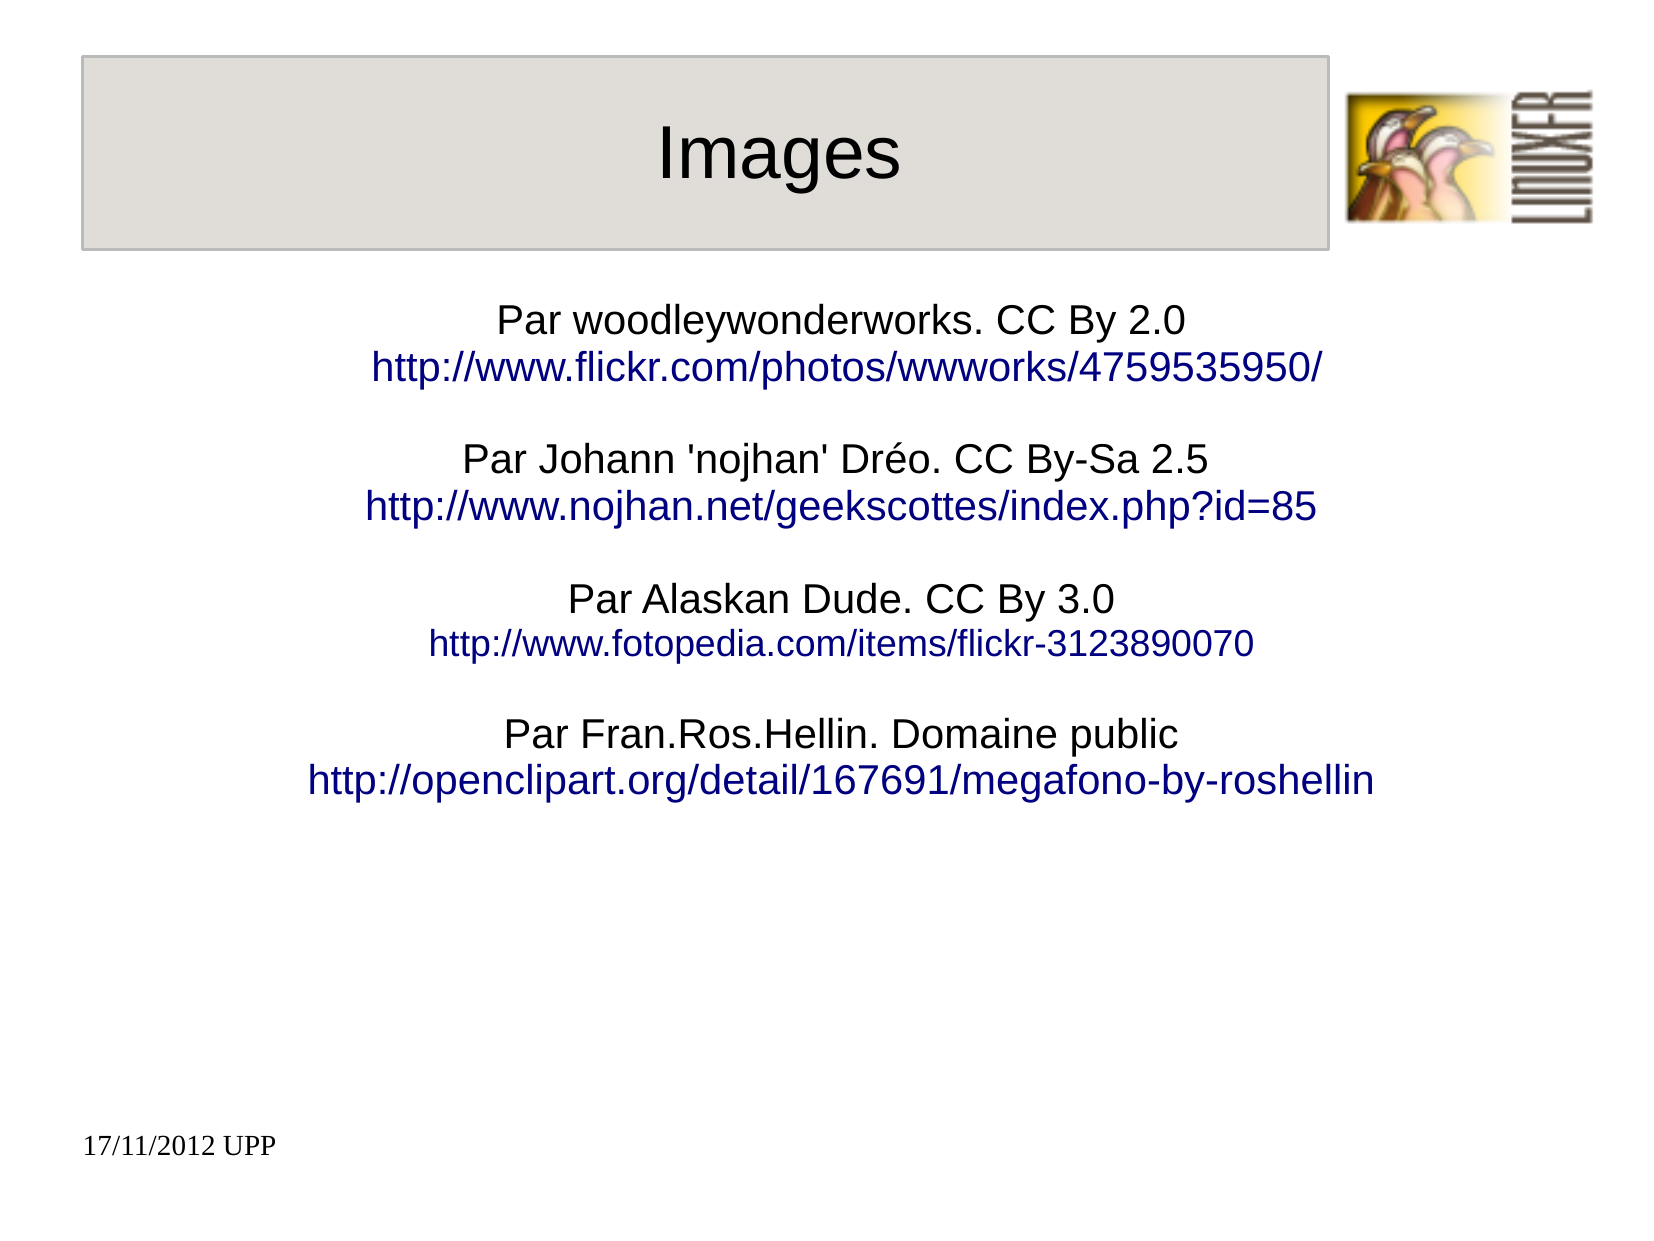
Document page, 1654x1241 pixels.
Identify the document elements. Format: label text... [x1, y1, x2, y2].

picture [1341, 88, 1601, 229]
subtitle Par woodleywonderworks. CC By 2.0 http://www.flickr.com/photos/wwworks/4759535950/ Par Johann 'nojhan' Dréo. CC By-Sa 2.5 http://www.nojhan.net/geekscottes/index.php?id=85 Par Alaskan Dude. CC By 3.0 http://www.fotopedia.com/items/flickr-3123890070 Par Fran.Ros.Hellin. Domaine public http://openclipart.org/detail/167691/megafono-by-roshellin [29, 250, 1654, 1055]
title Images [82, 56, 1329, 250]
